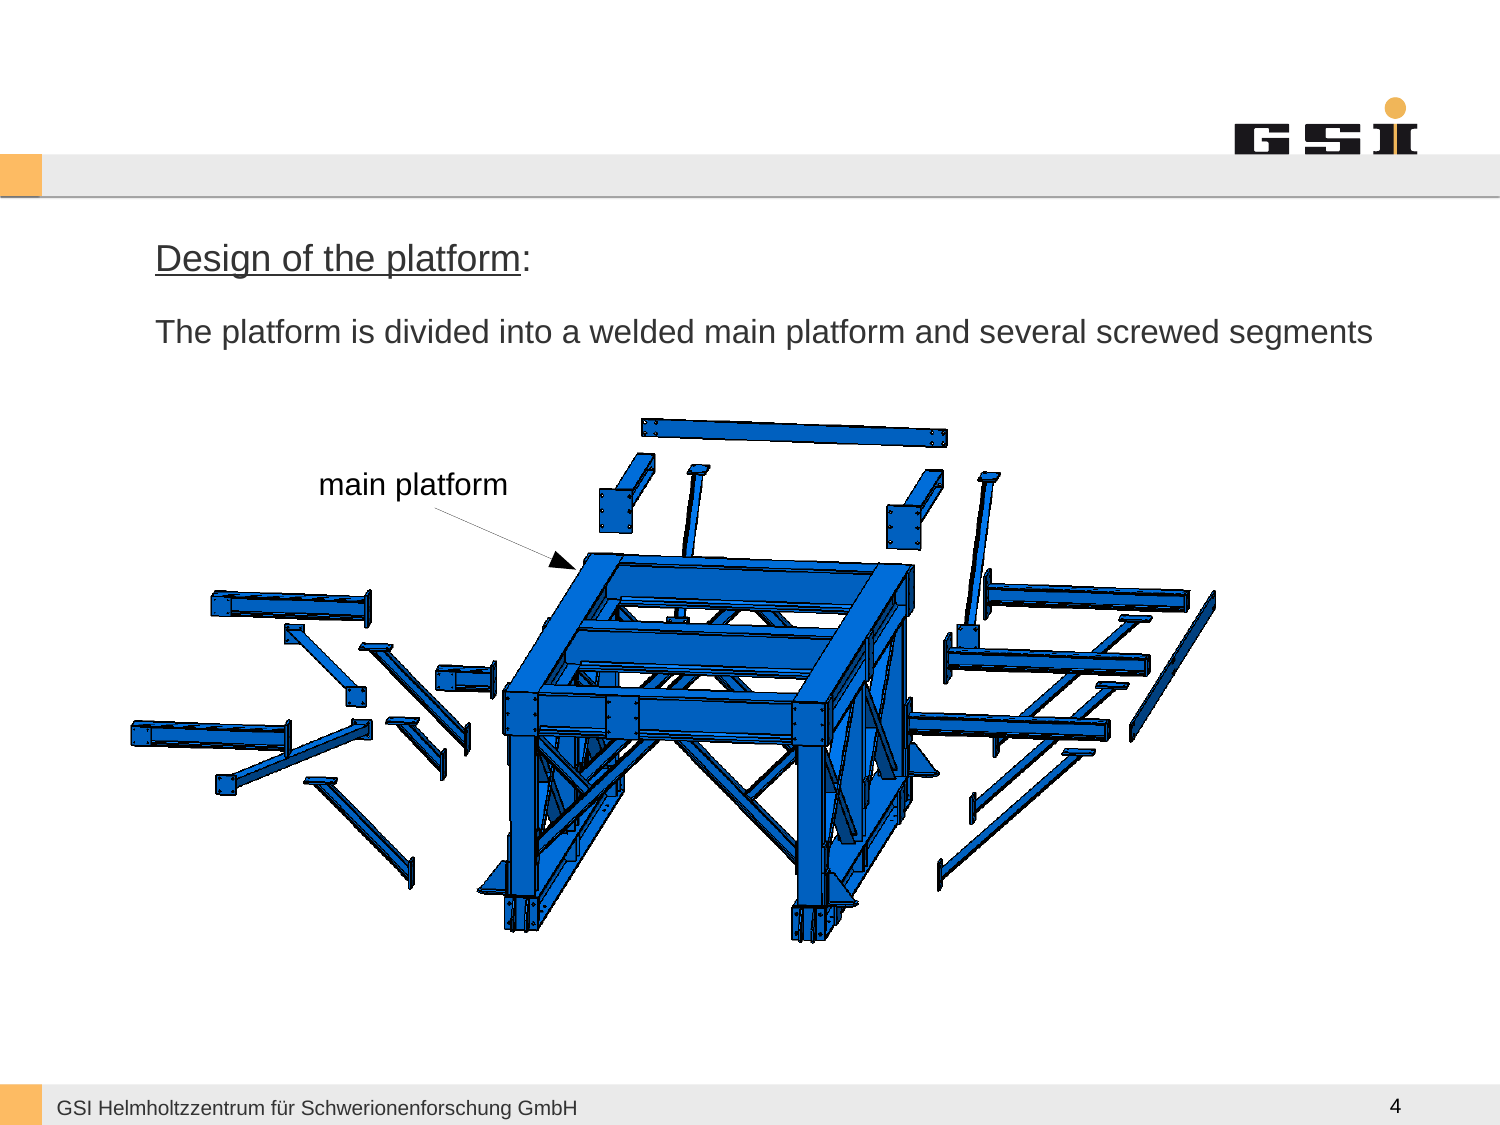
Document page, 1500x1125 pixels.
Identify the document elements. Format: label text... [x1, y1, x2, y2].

picture [1233, 95, 1419, 154]
text_box main platform [303, 459, 559, 545]
picture [127, 393, 1223, 949]
list Design of the platform: The platform is divided into a welded main platform and several screwed segments [69, 218, 1417, 1023]
